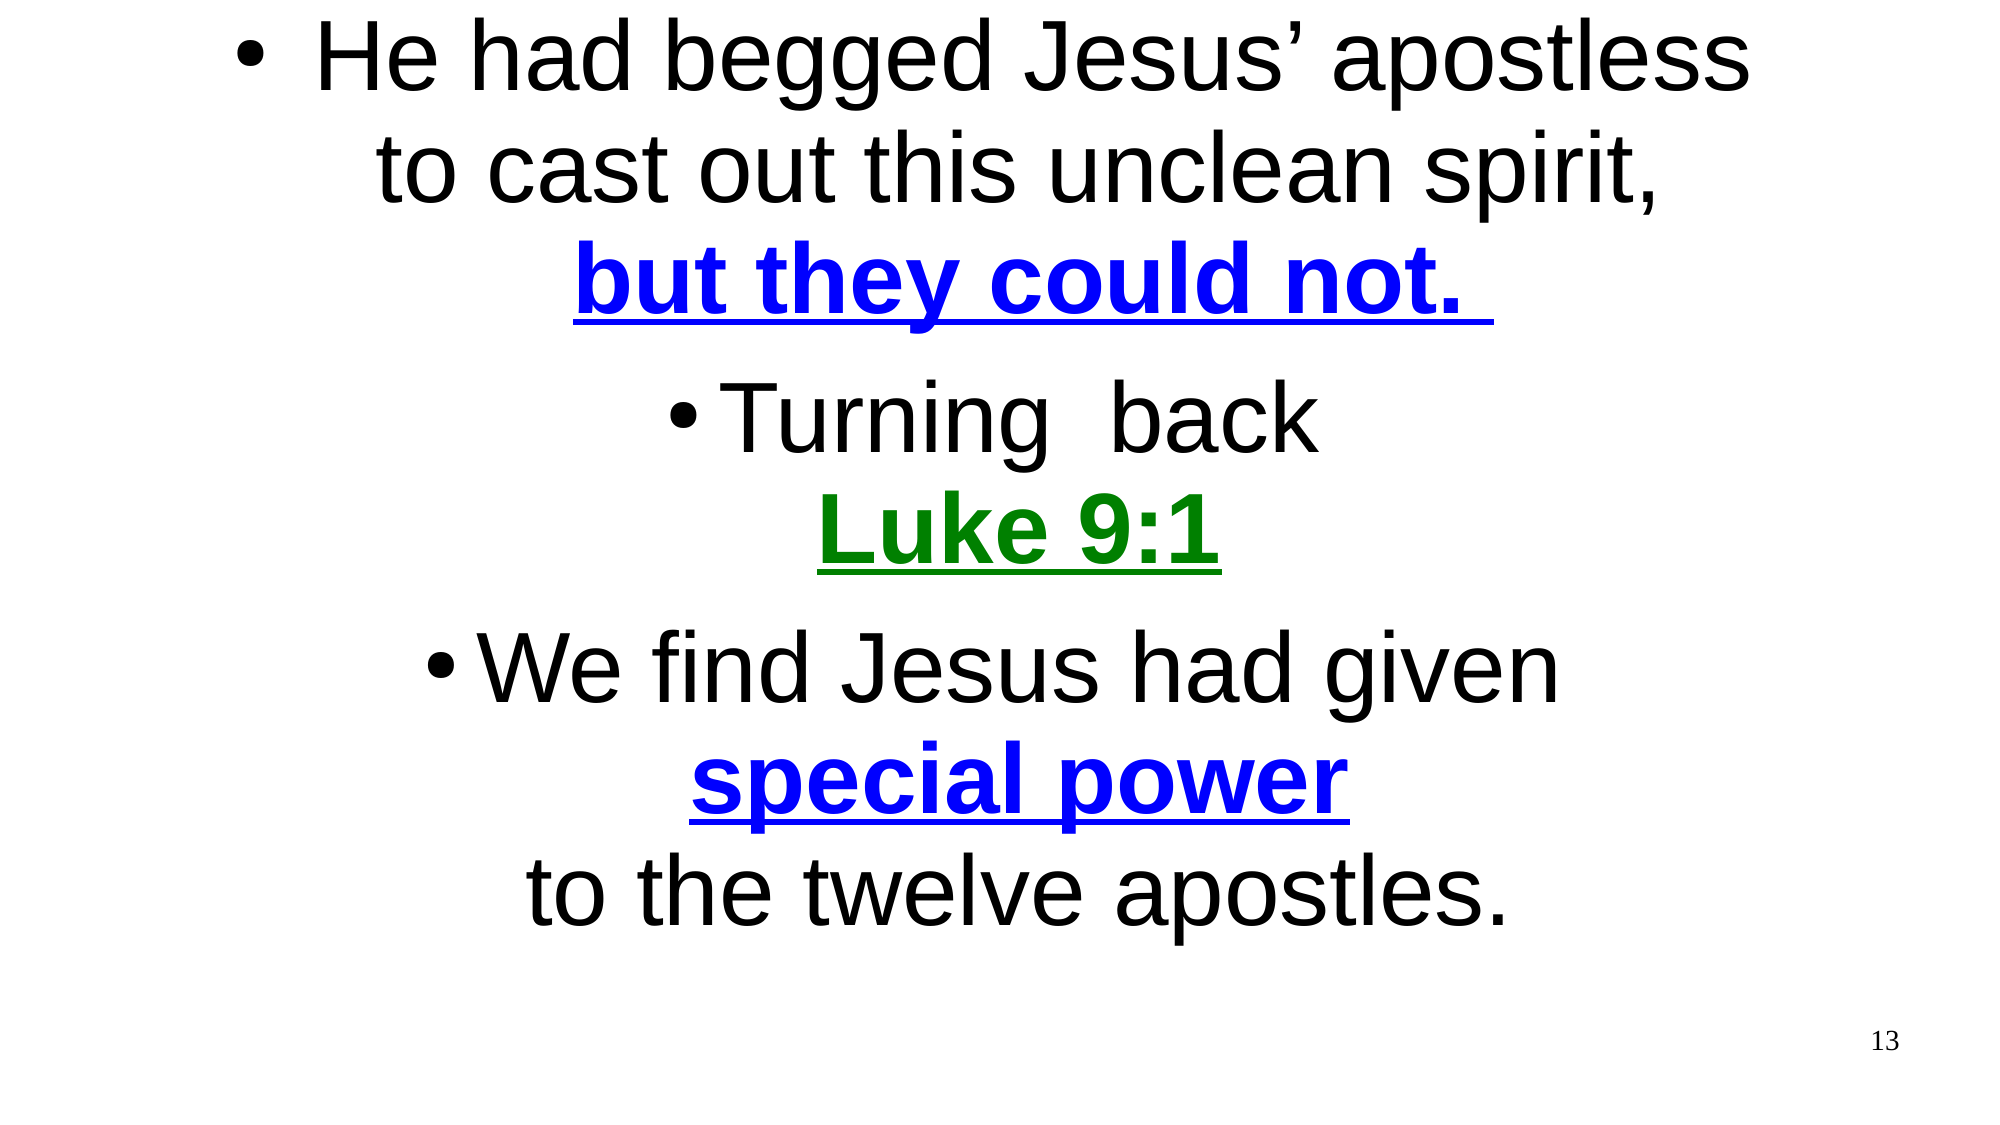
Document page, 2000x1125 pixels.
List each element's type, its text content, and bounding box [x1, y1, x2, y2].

list He had begged Jesus’ apostless to cast out this unclean spirit, but they could not. Turning back Luke 9:1 We find Jesus had given special power to the twelve apostles. [0, 0, 1996, 1123]
